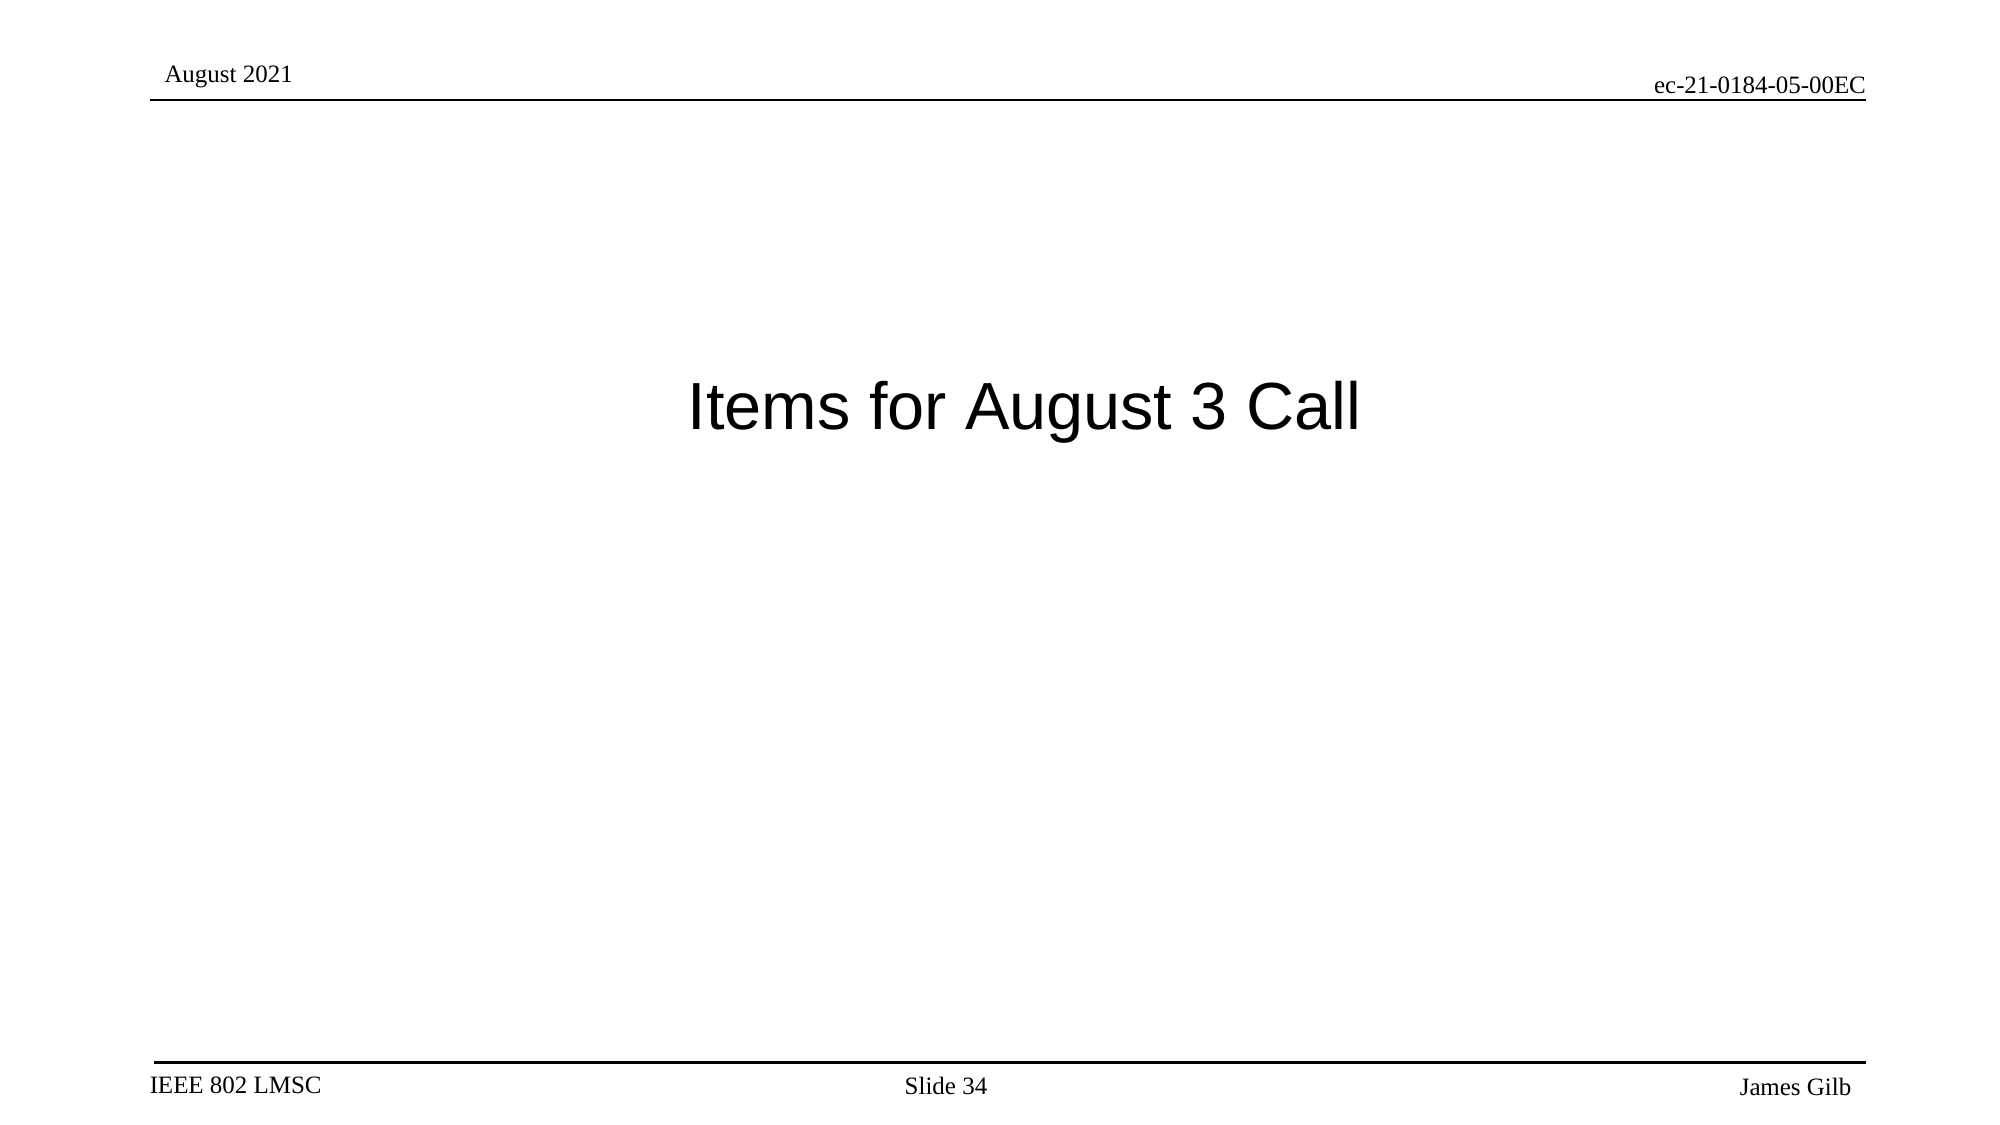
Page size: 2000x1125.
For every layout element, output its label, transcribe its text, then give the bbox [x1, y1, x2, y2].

subtitle Items for August 3 Call [150, 112, 1900, 693]
